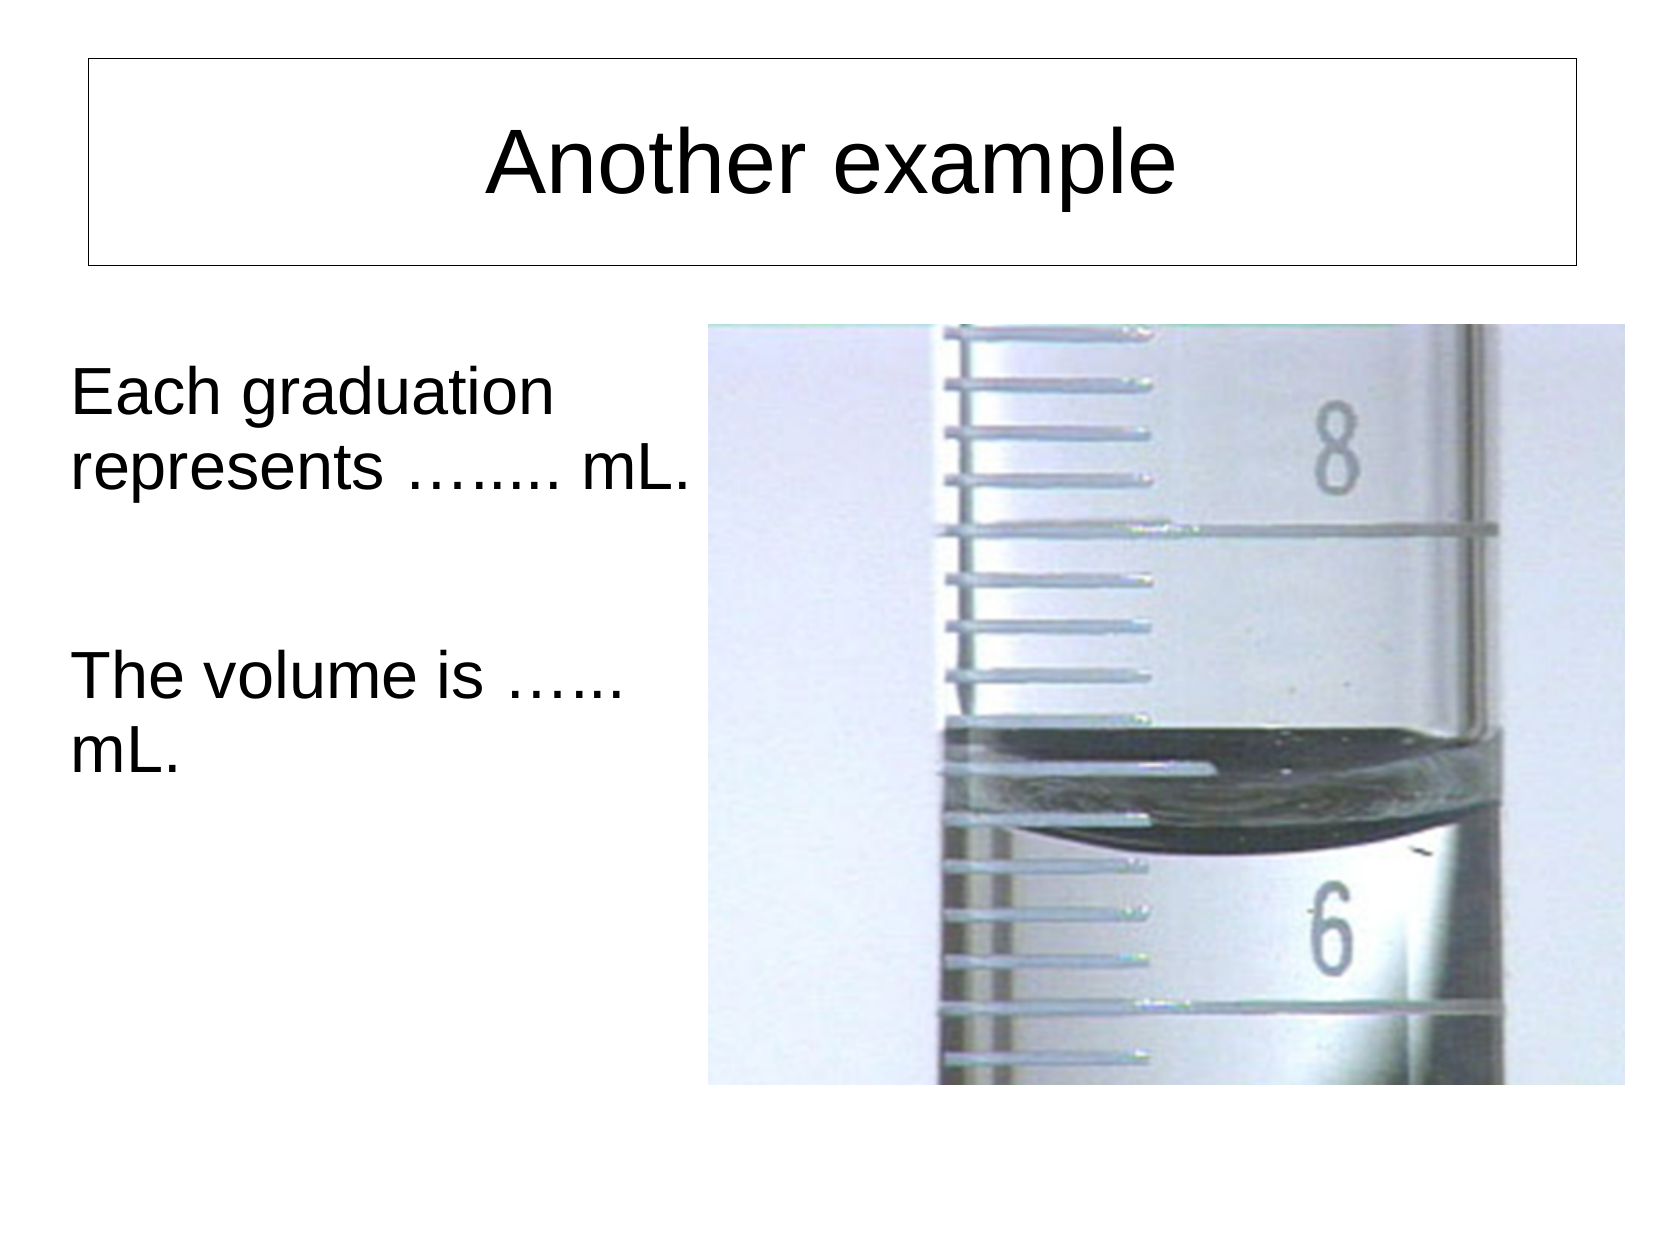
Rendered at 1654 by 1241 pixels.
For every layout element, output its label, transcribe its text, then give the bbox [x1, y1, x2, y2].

title Another example [88, 58, 1577, 266]
picture [708, 324, 1625, 1085]
list Each graduation represents …..... mL. The volume is …... mL. [0, 354, 708, 827]
